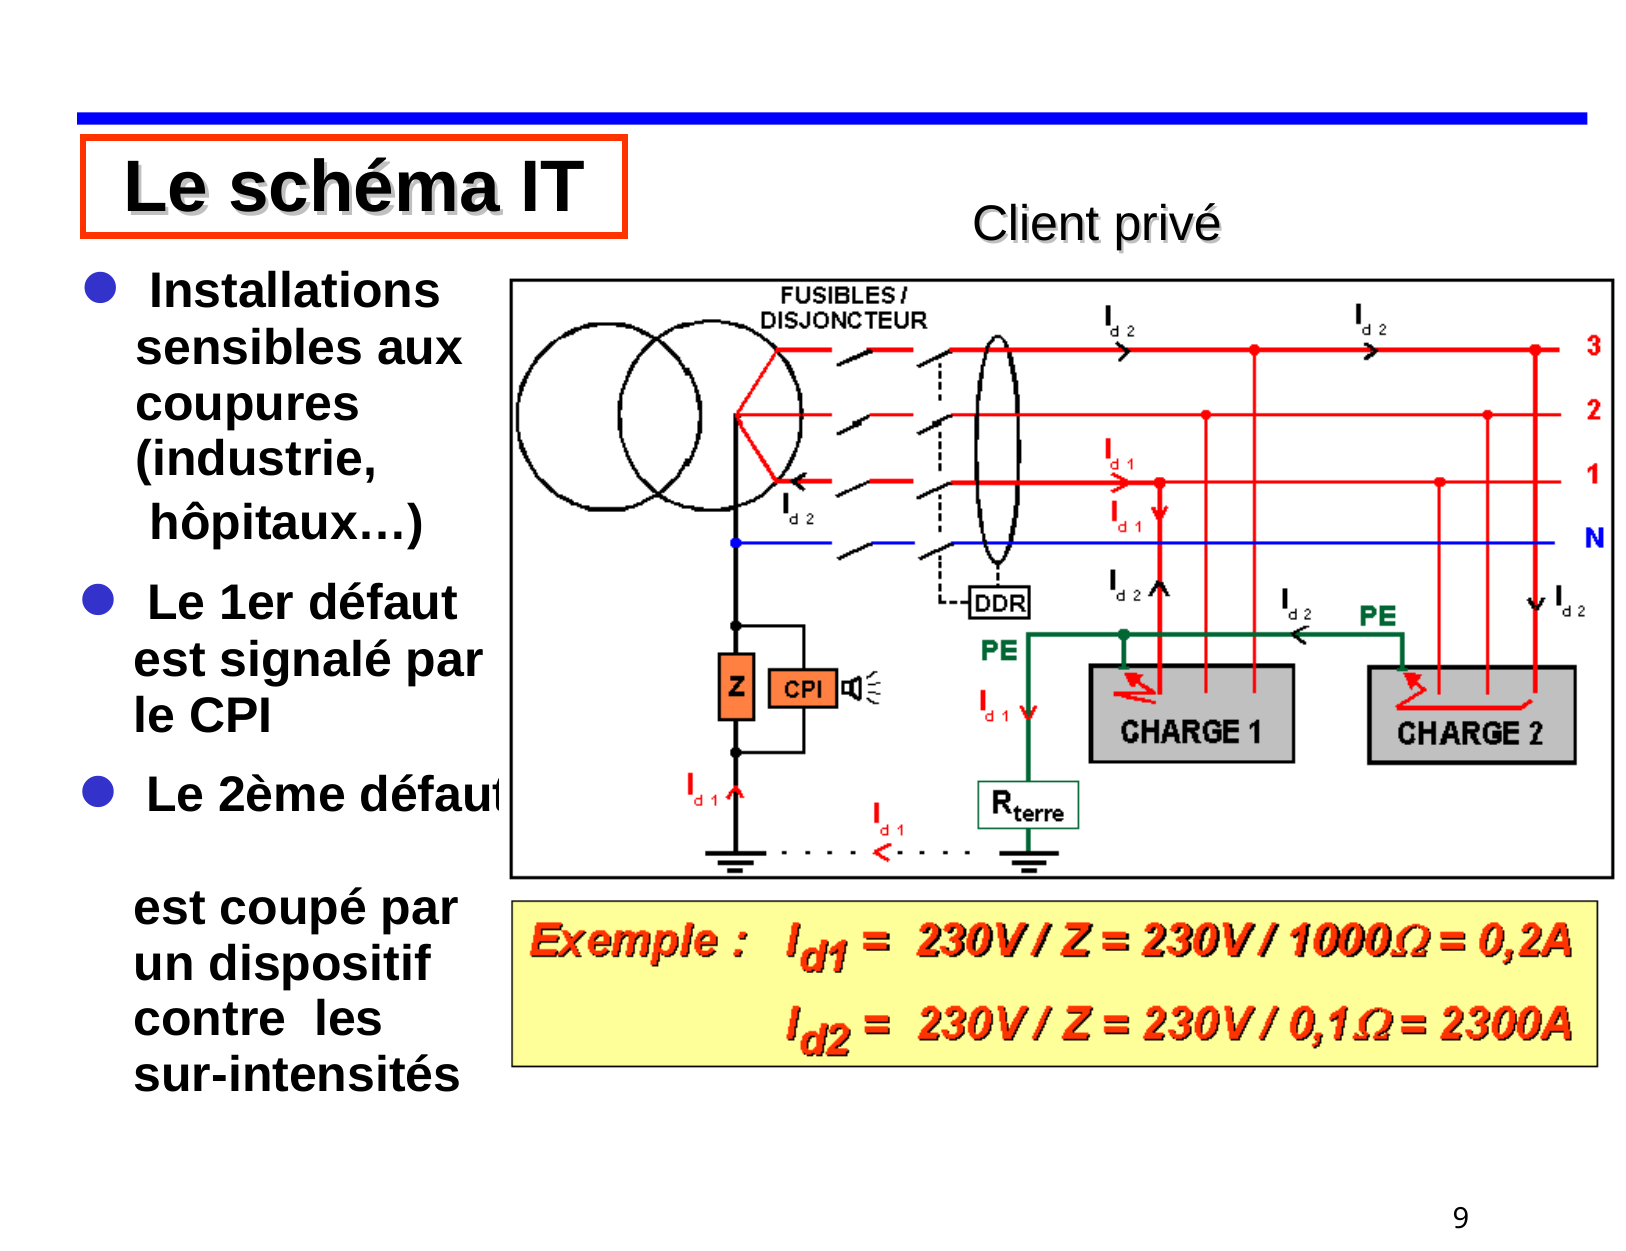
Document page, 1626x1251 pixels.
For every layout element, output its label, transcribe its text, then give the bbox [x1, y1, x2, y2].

text_box Le schéma IT [83, 137, 626, 236]
chart [510, 900, 1600, 1077]
text_box Client privé [880, 187, 1314, 260]
chart [499, 268, 1624, 892]
text_box  Installations sensibles aux coupures (industrie, hôpitaux…)‏ [63, 249, 500, 562]
text_box  Le 1er défaut est signalé par le CPI  Le 2ème défaut est coupé par un dispositif contre les sur-intensités [61, 562, 529, 1111]
